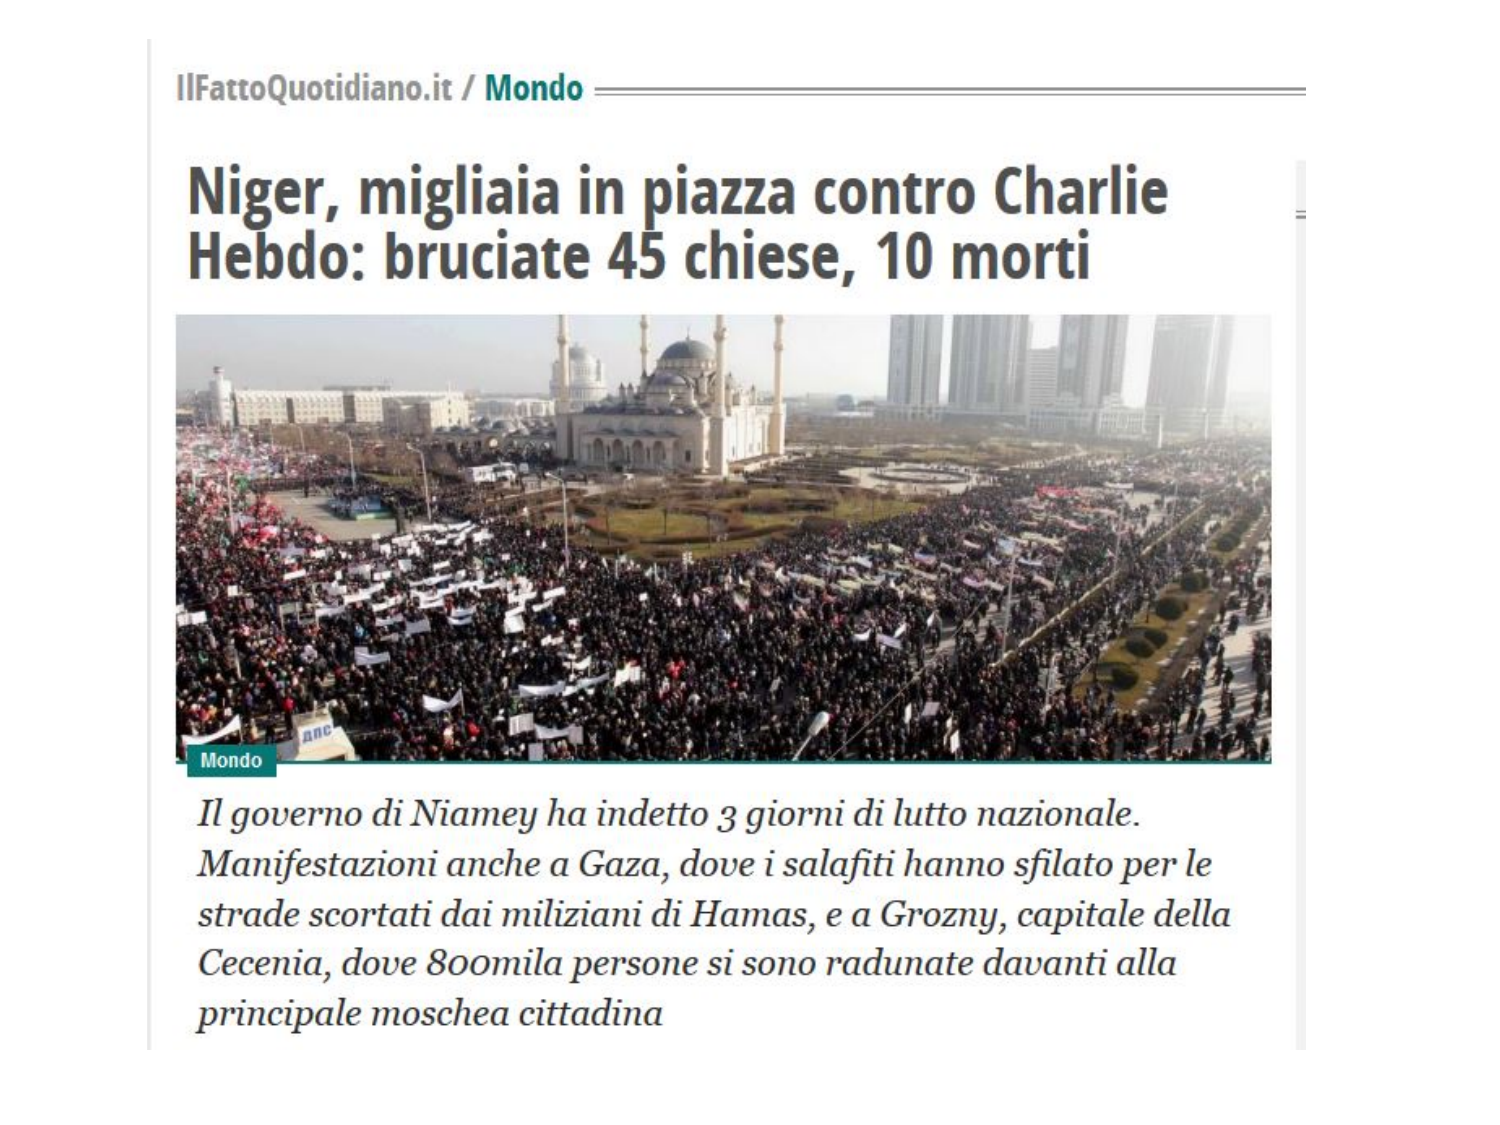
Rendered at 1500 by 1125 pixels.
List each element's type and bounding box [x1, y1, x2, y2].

picture [147, 39, 1306, 1050]
